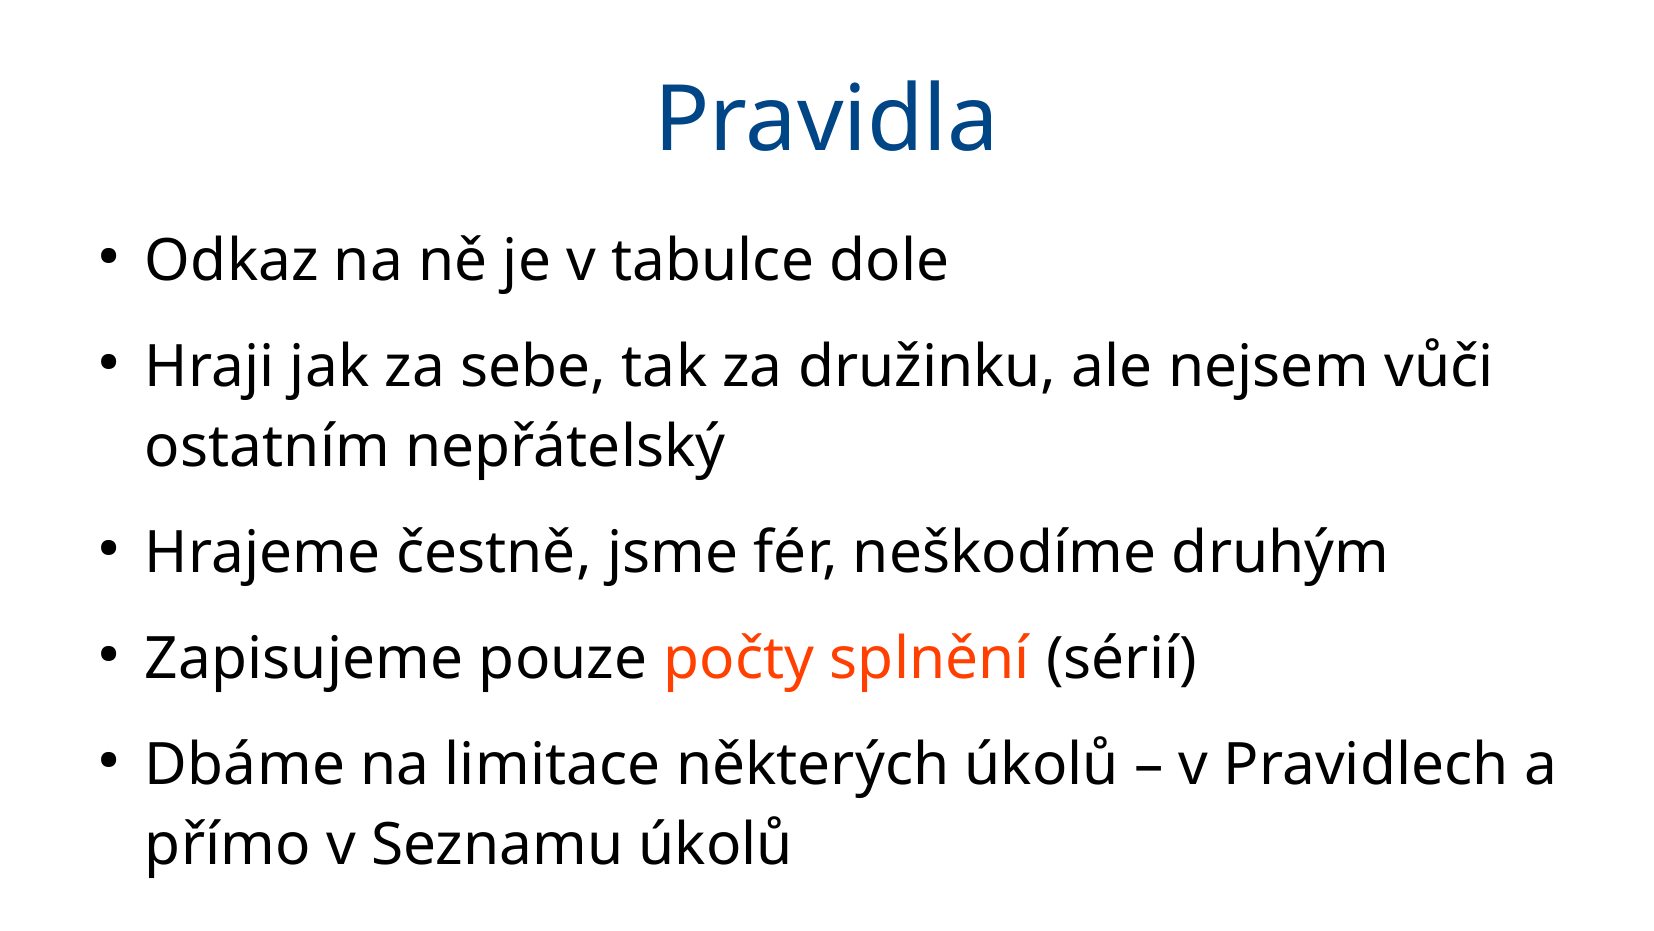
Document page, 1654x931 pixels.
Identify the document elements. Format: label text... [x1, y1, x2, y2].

list Odkaz na ně je v tabulce dole Hraji jak za sebe, tak za družinku, ale nejsem vůči ostatním nepřátelský Hrajeme čestně, jsme fér, neškodíme druhým Zapisujeme pouze počty splnění (sérií) Dbáme na limitace některých úkolů – v Pravidlech a přímo v Seznamu úkolů [82, 217, 1571, 886]
title Pravidla [82, 37, 1571, 193]
